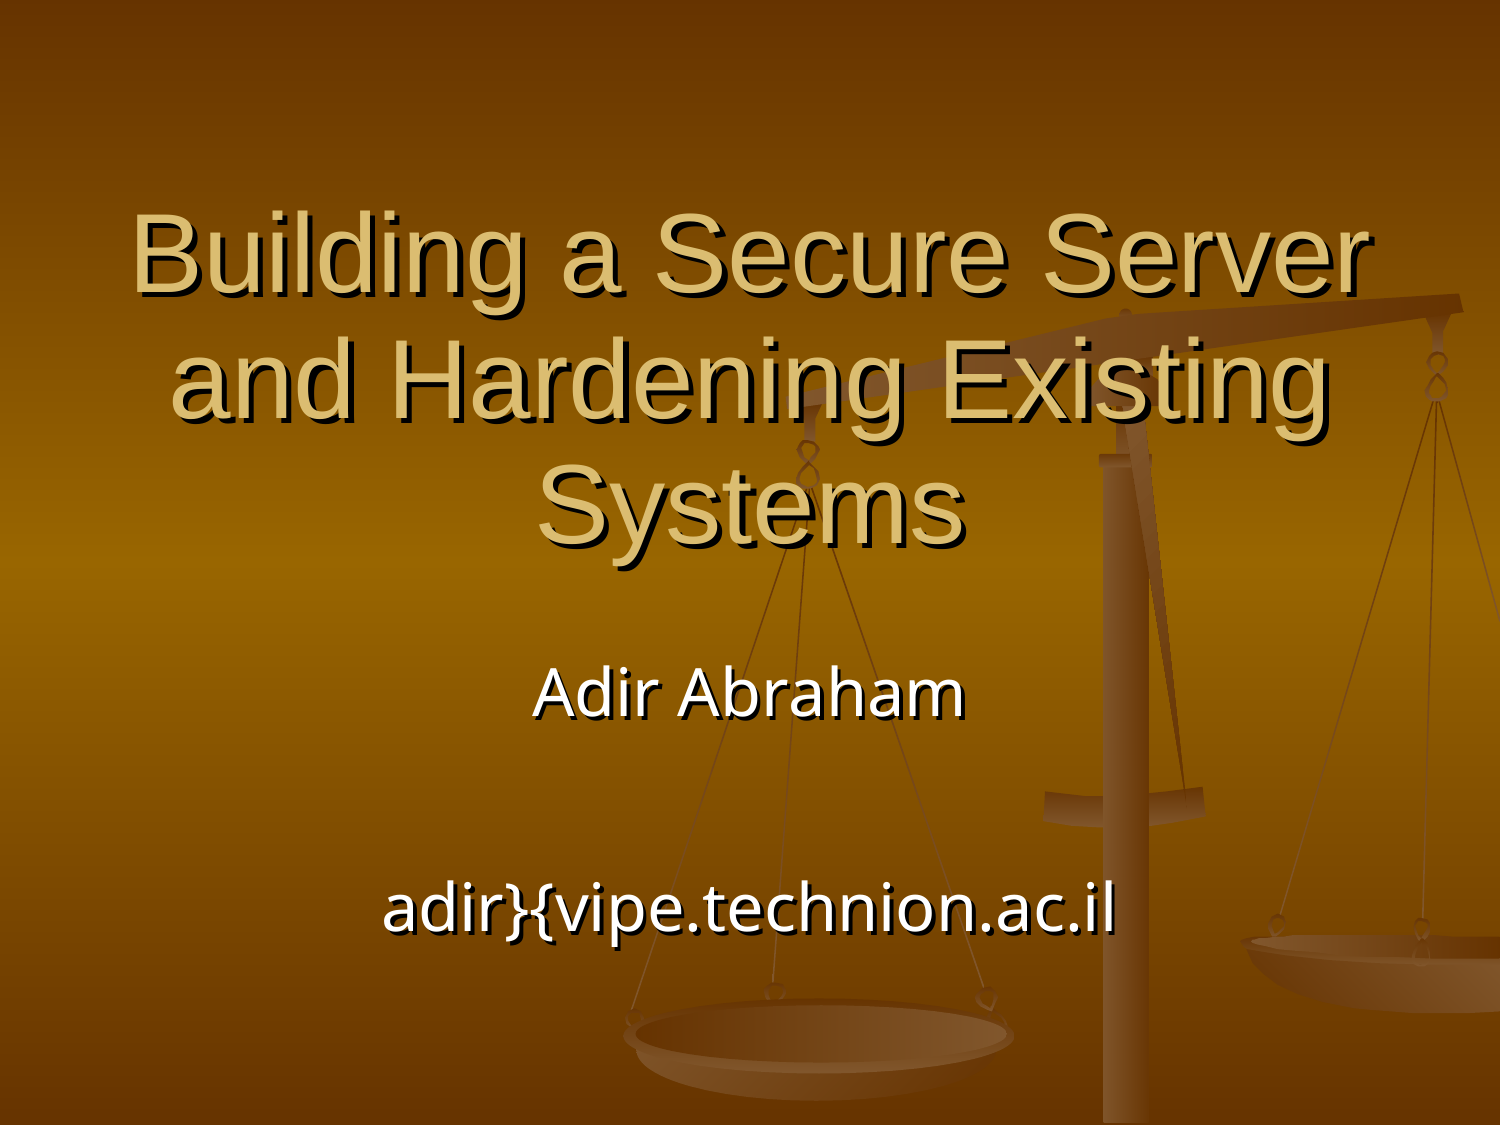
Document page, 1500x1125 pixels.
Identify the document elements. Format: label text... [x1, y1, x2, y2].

title Building a Secure Server and Hardening Existing Systems [112, 154, 1388, 575]
subtitle Adir Abraham adir}{vipe.technion.ac.il [225, 637, 1276, 927]
